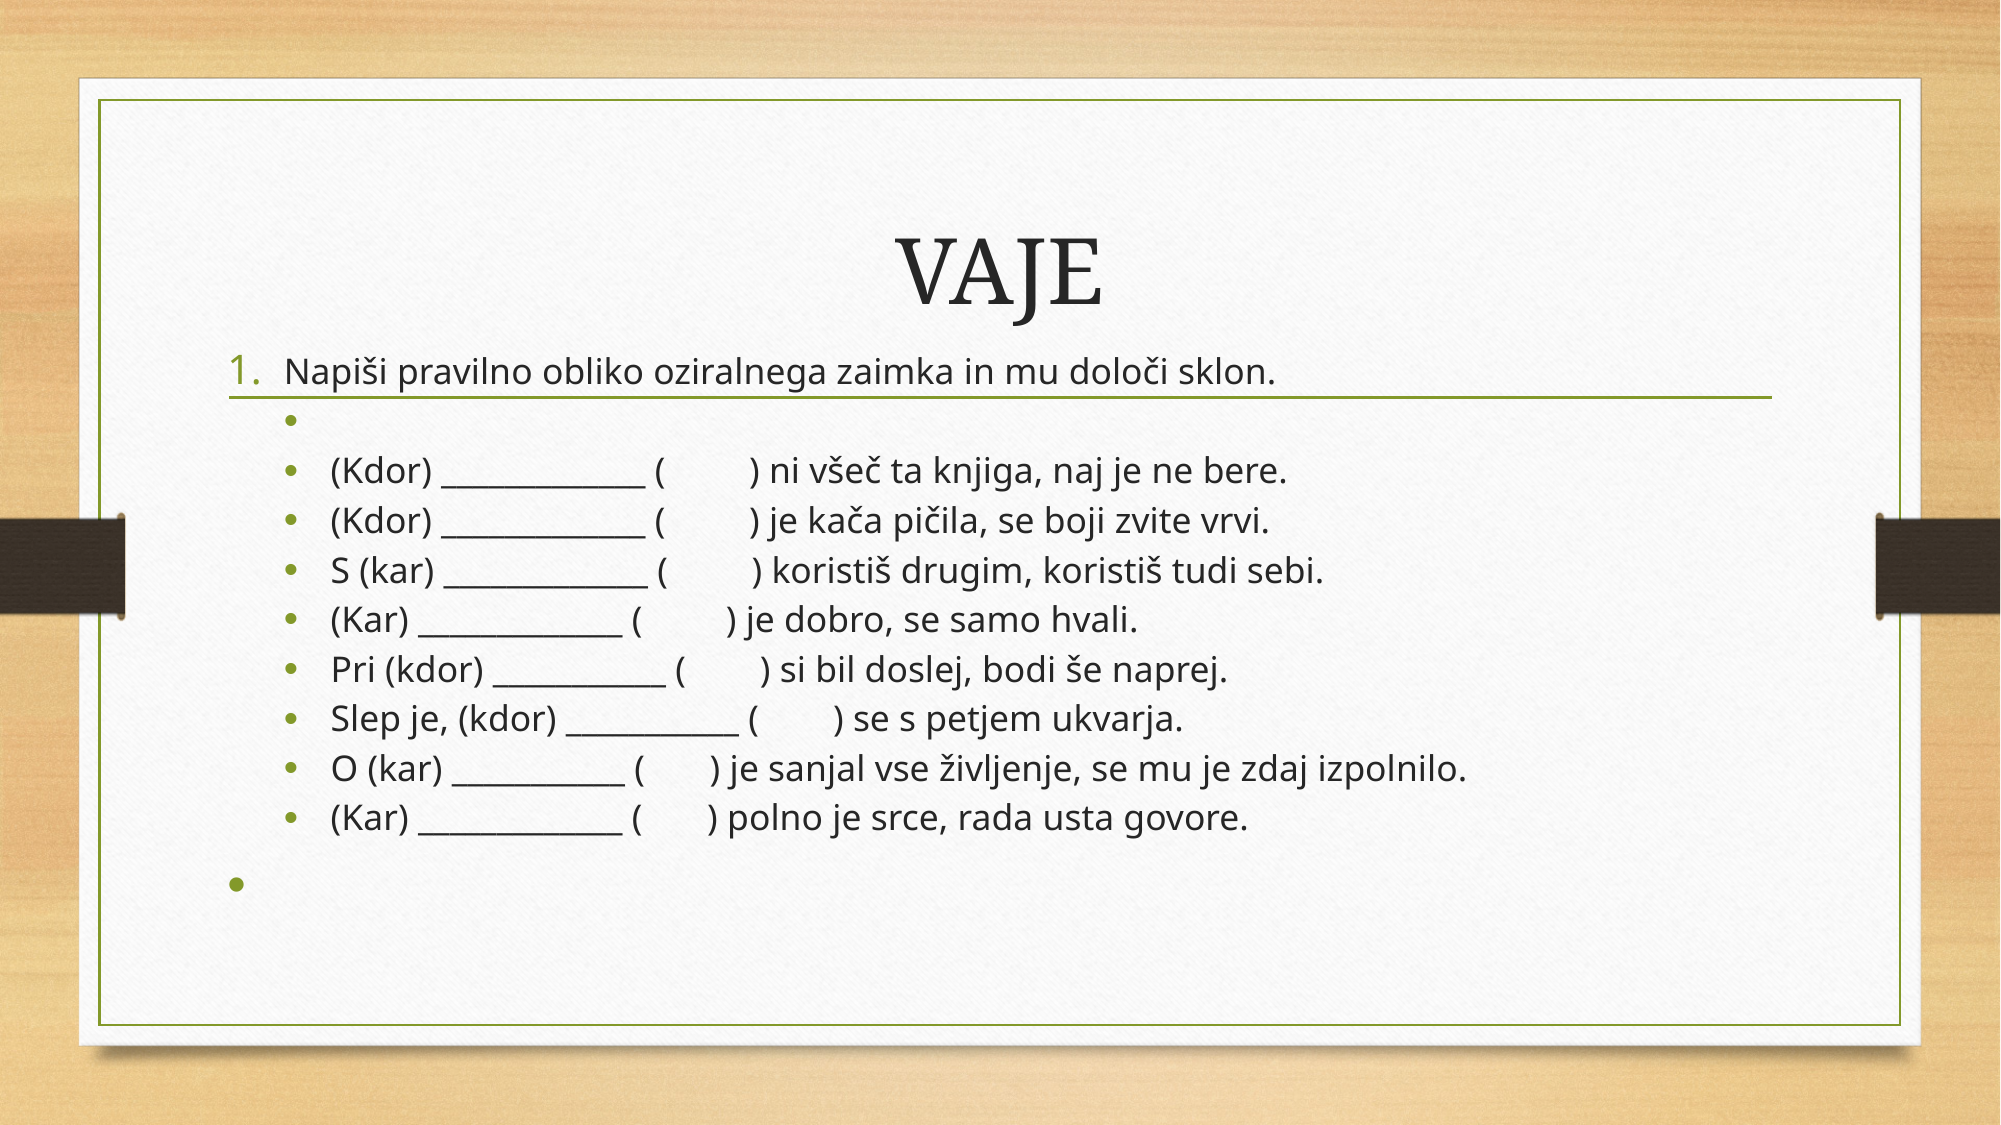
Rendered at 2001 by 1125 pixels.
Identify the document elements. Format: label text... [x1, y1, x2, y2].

title VAJE [212, 161, 1788, 347]
list Napiši pravilno obliko oziralnega zaimka in mu določi sklon. (Kdor) _____________ ( ) ni všeč ta knjiga, naj je ne bere. (Kdor) _____________ ( ) je kača pičila, se boji zvite vrvi. S (kar) _____________ ( ) koristiš drugim, koristiš tudi sebi. (Kar) _____________ ( ) je dobro, se samo hvali. Pri (kdor) ___________ ( ) si bil doslej, bodi še naprej. Slep je, (kdor) ___________ ( ) se s petjem ukvarja. O (kar) ___________ ( ) je sanjal vse življenje, se mu je zdaj izpolnilo. (Kar) _____________ ( ) polno je srce, rada usta govore. [212, 347, 1788, 964]
